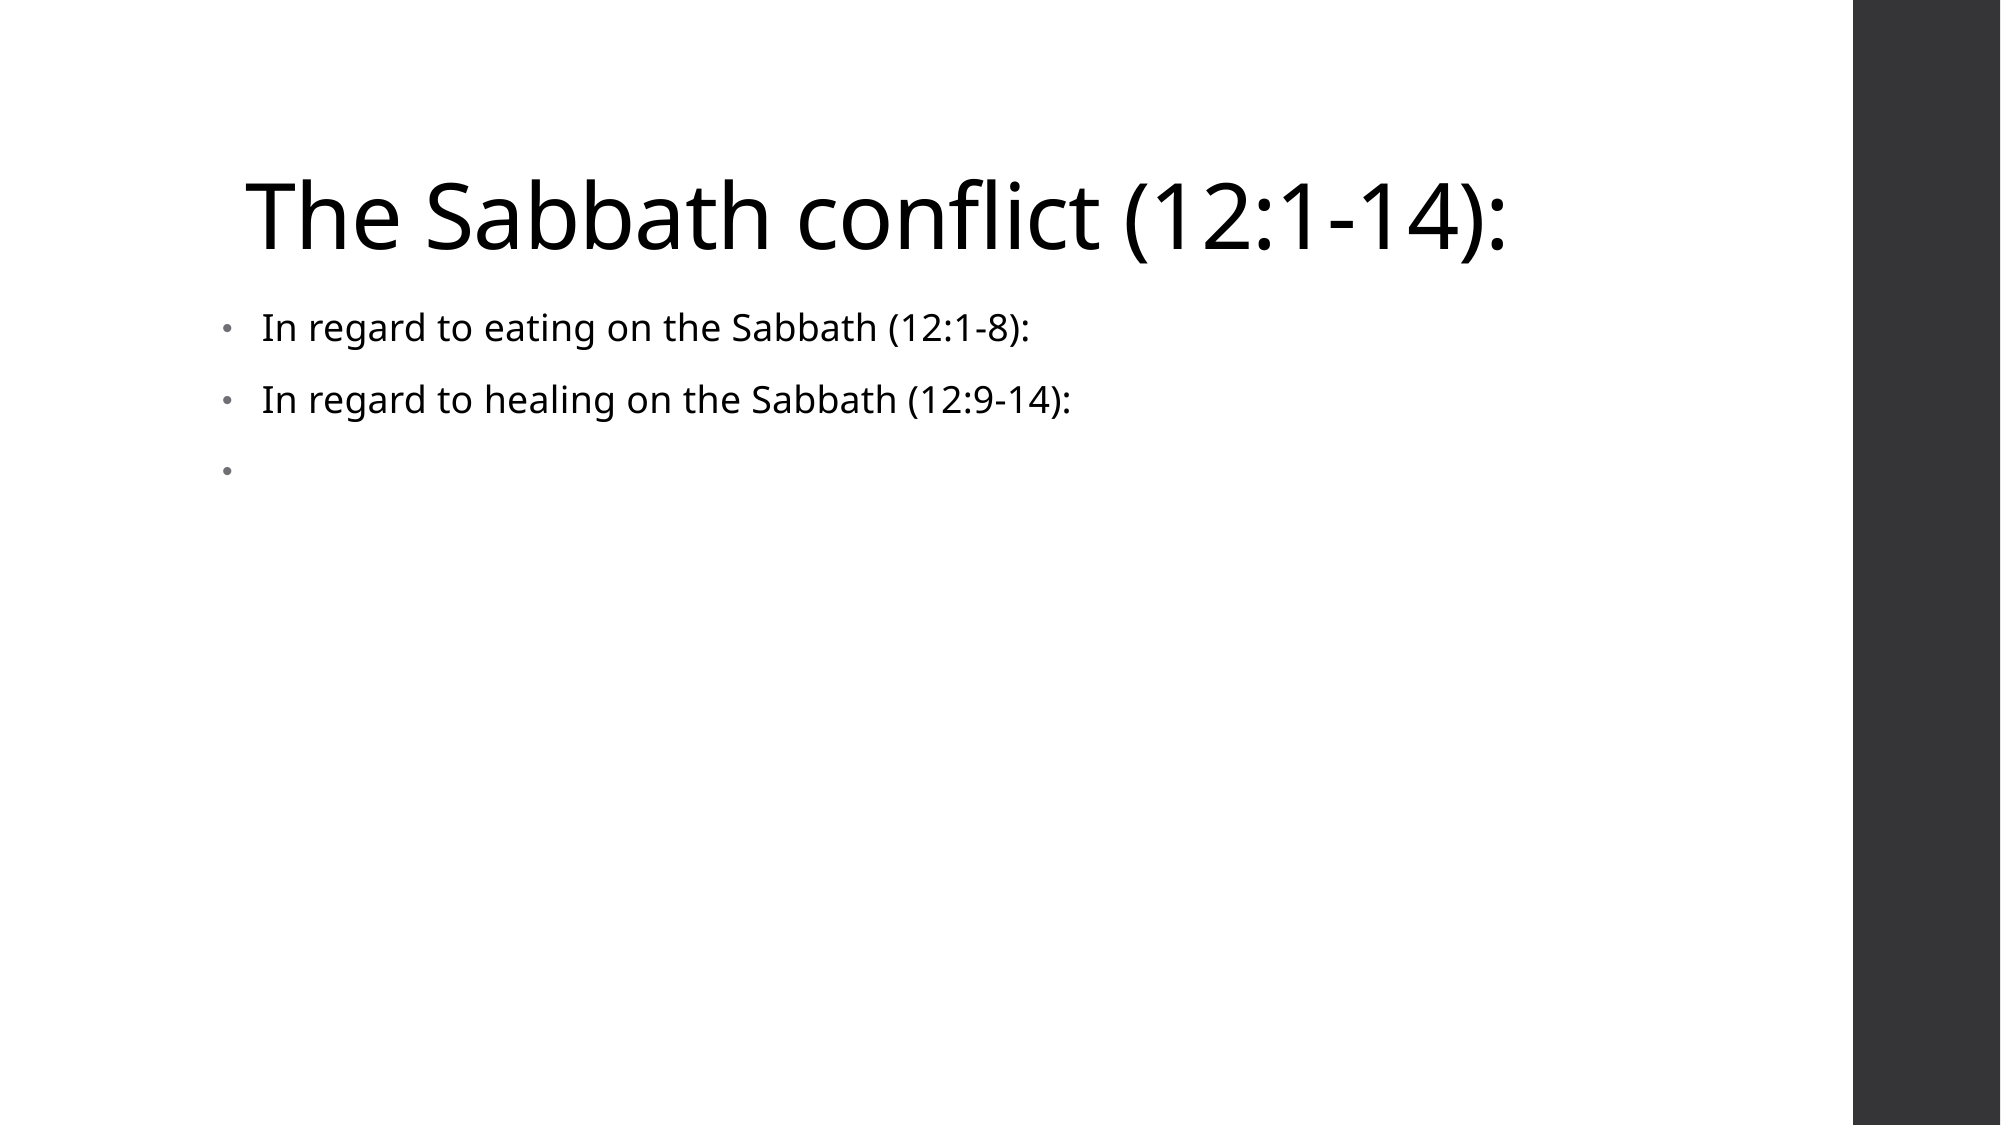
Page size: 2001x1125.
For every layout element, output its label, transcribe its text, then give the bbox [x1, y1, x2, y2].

list In regard to eating on the Sabbath (12:1-8): In regard to healing on the Sabbath (12:9-14): [206, 299, 1617, 1014]
title The Sabbath conflict (12:1-14): [206, 60, 1797, 278]
